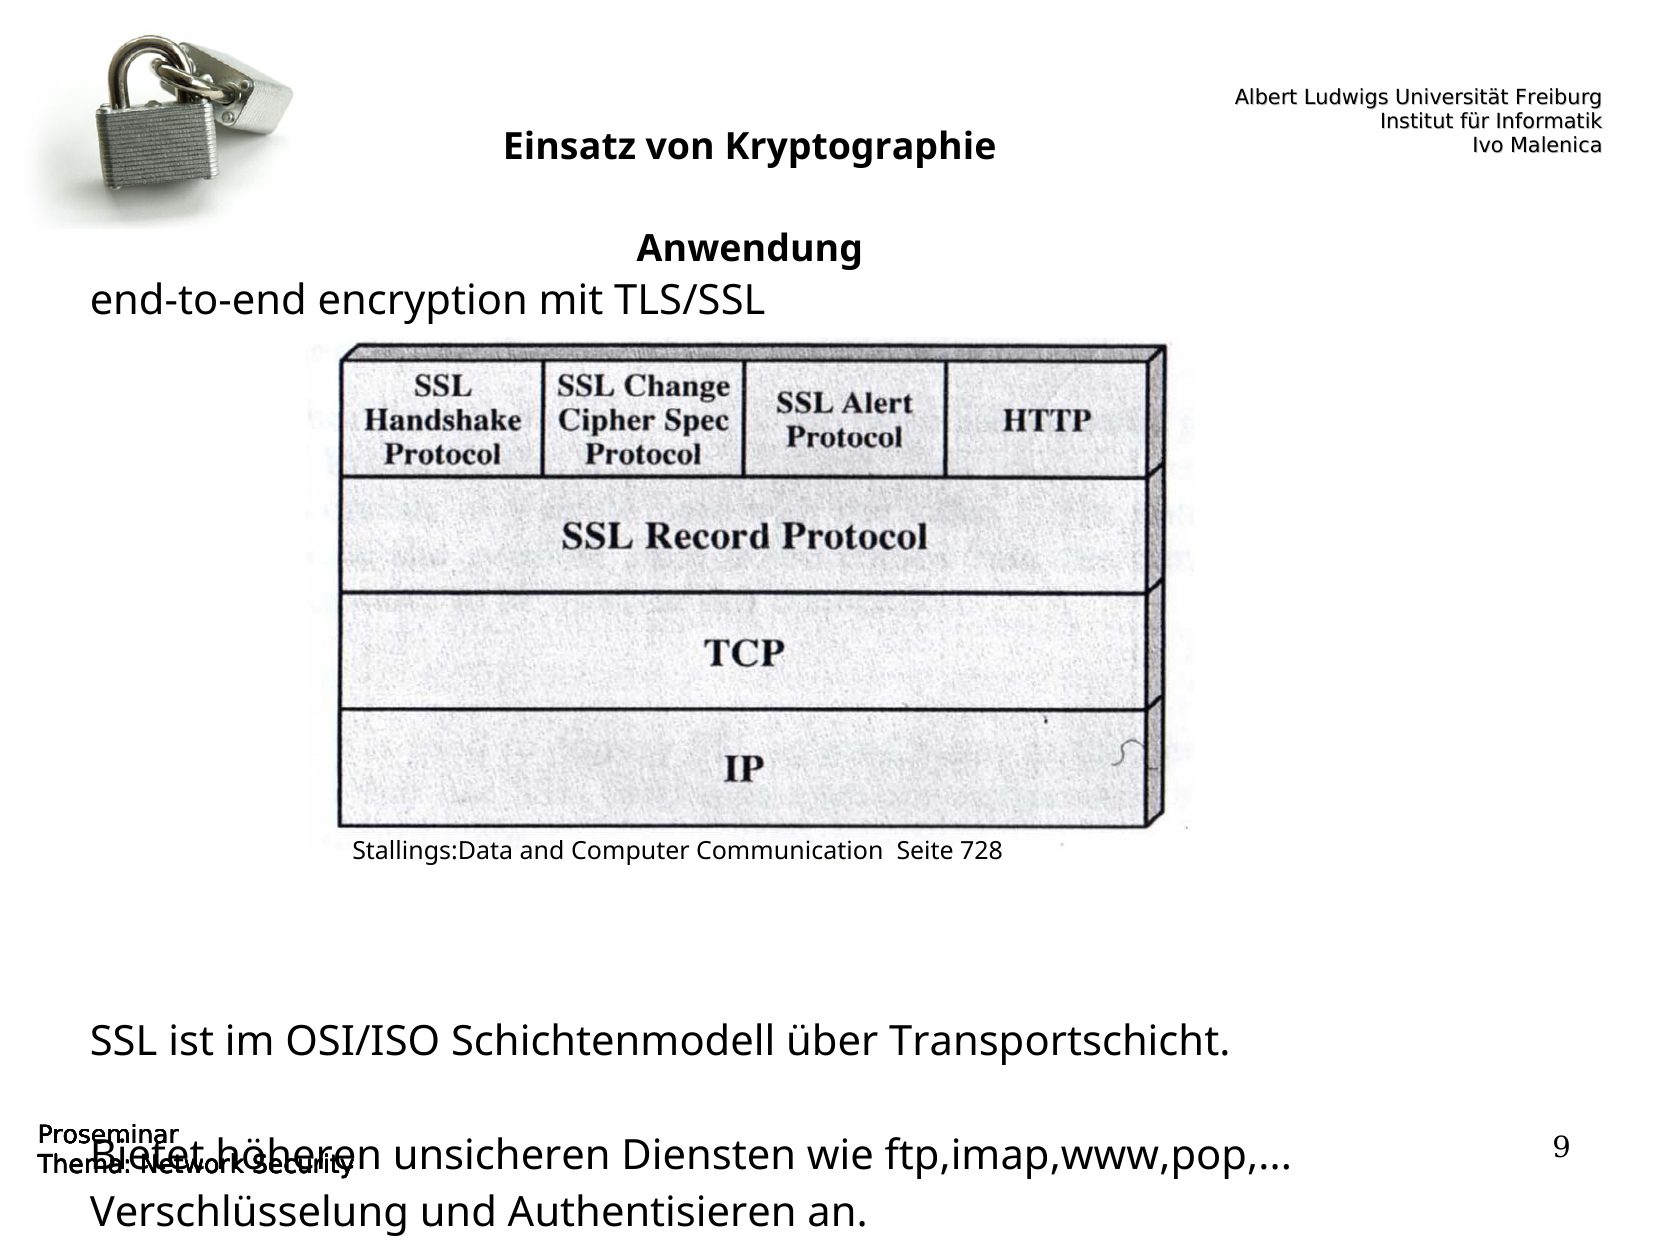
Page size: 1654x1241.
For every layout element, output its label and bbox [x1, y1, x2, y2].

picture [306, 337, 1201, 851]
picture [462, 843, 471, 851]
picture [20, 23, 321, 229]
